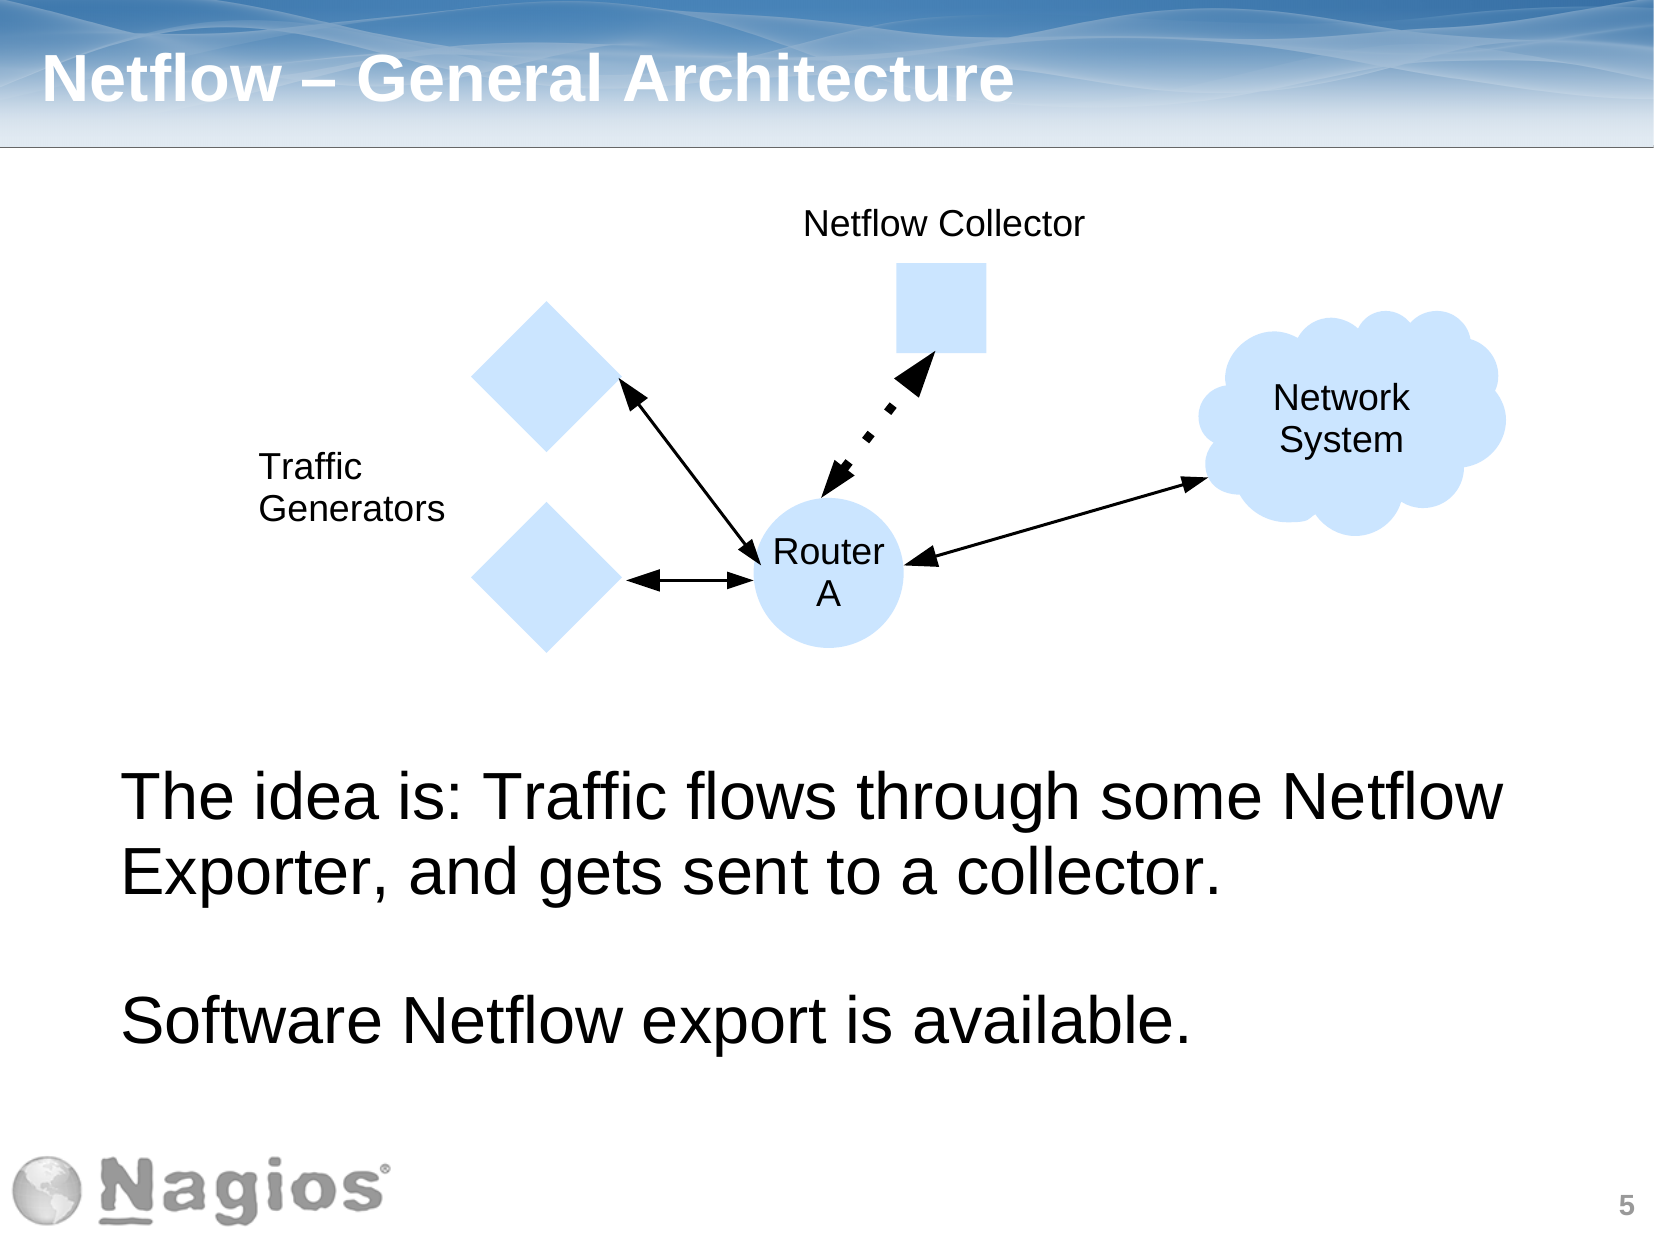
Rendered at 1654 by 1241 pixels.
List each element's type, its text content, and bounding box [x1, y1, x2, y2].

title Netflow – General Architecture [41, 29, 1248, 127]
text_box The idea is: Traffic flows through some Netflow Exporter, and gets sent to a collector. Software Netflow export is available. [105, 751, 1525, 1066]
picture [0, 0, 1654, 147]
text_box [471, 501, 623, 653]
text_box Network System [1198, 310, 1507, 536]
text_box Router A [753, 497, 904, 648]
text_box Traffic Generators [243, 437, 461, 537]
text_box [896, 263, 987, 354]
text_box [471, 301, 623, 453]
text_box Netflow Collector [788, 194, 1101, 254]
picture [5, 1143, 400, 1239]
